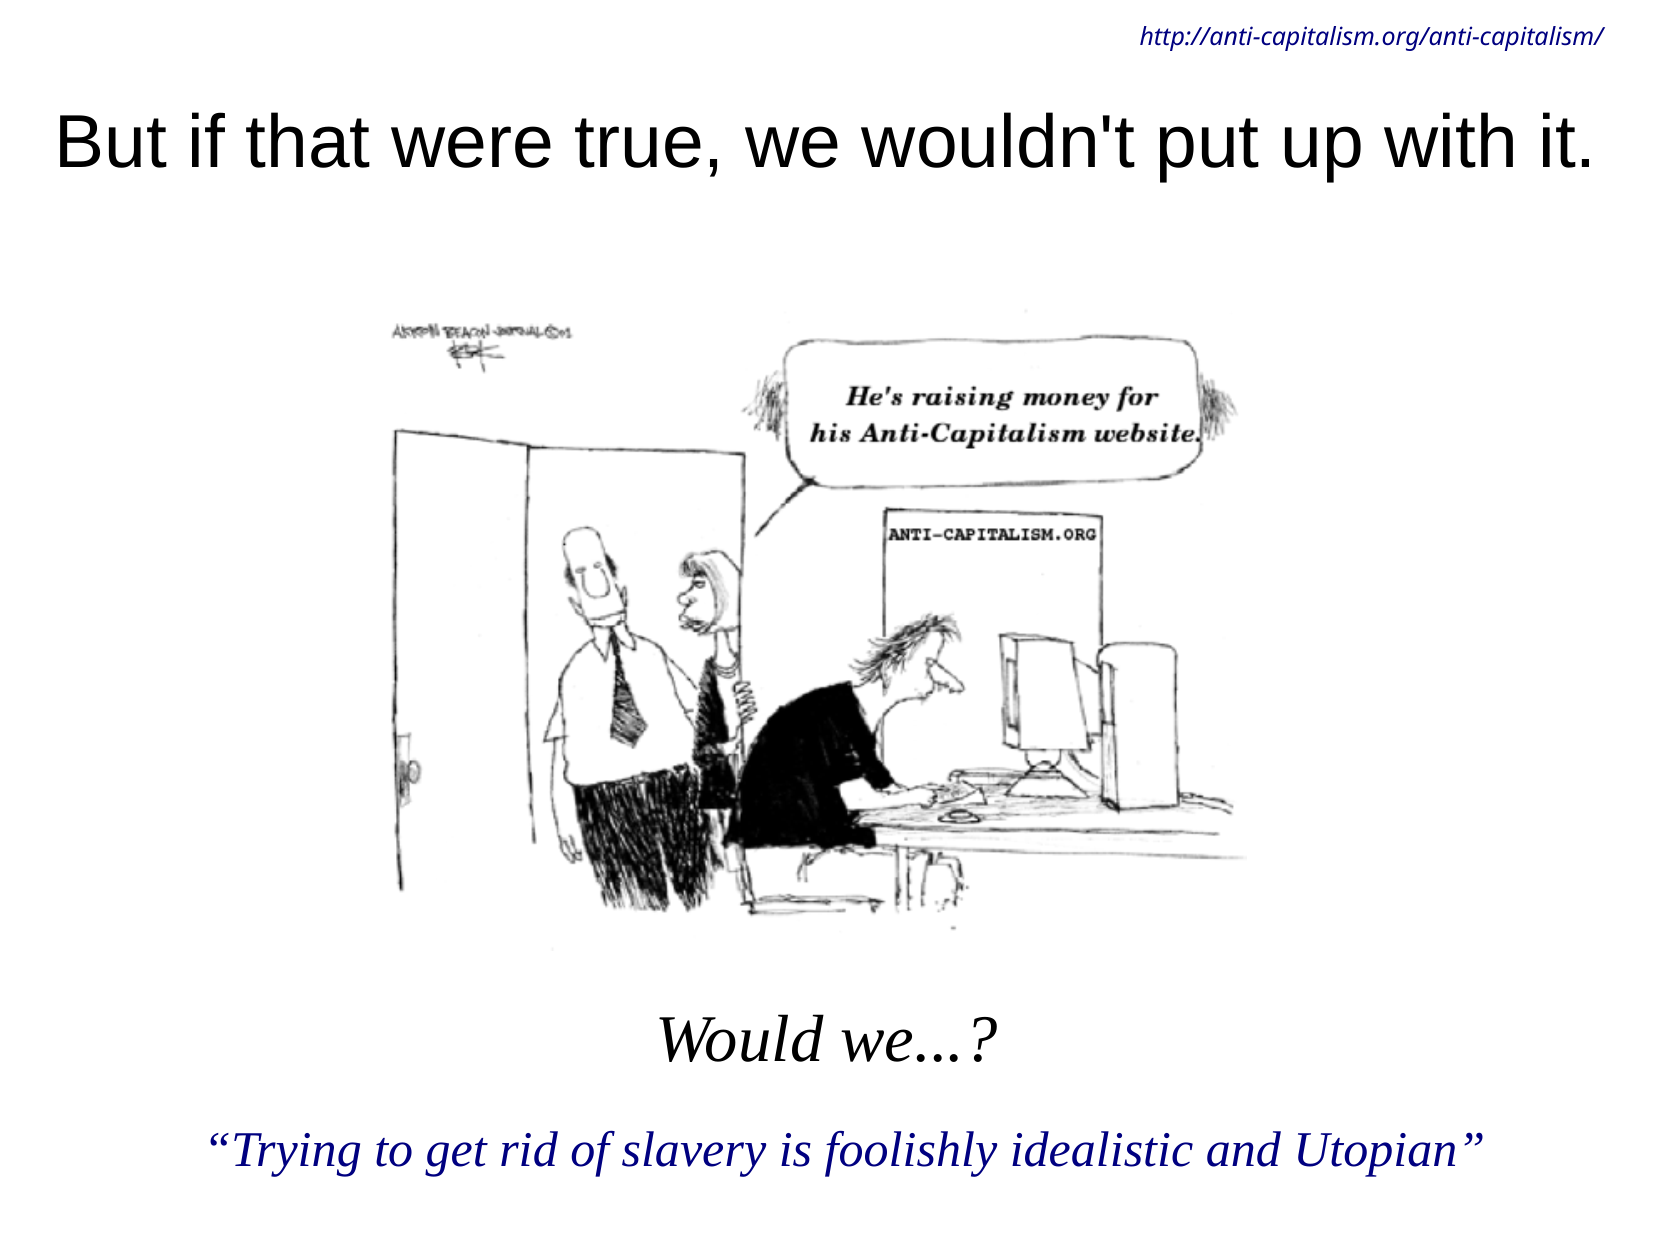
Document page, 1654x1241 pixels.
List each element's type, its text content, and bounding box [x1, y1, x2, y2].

picture [385, 307, 1247, 951]
text_box http://anti-capitalism.org/anti-capitalism/ [869, 18, 1605, 65]
text_box “Trying to get rid of slavery is foolishly idealistic and Utopian” [153, 1125, 1502, 1181]
title But if that were true, we wouldn't put up with it. [0, 37, 1653, 245]
text_box Would we...? [313, 997, 1341, 1087]
